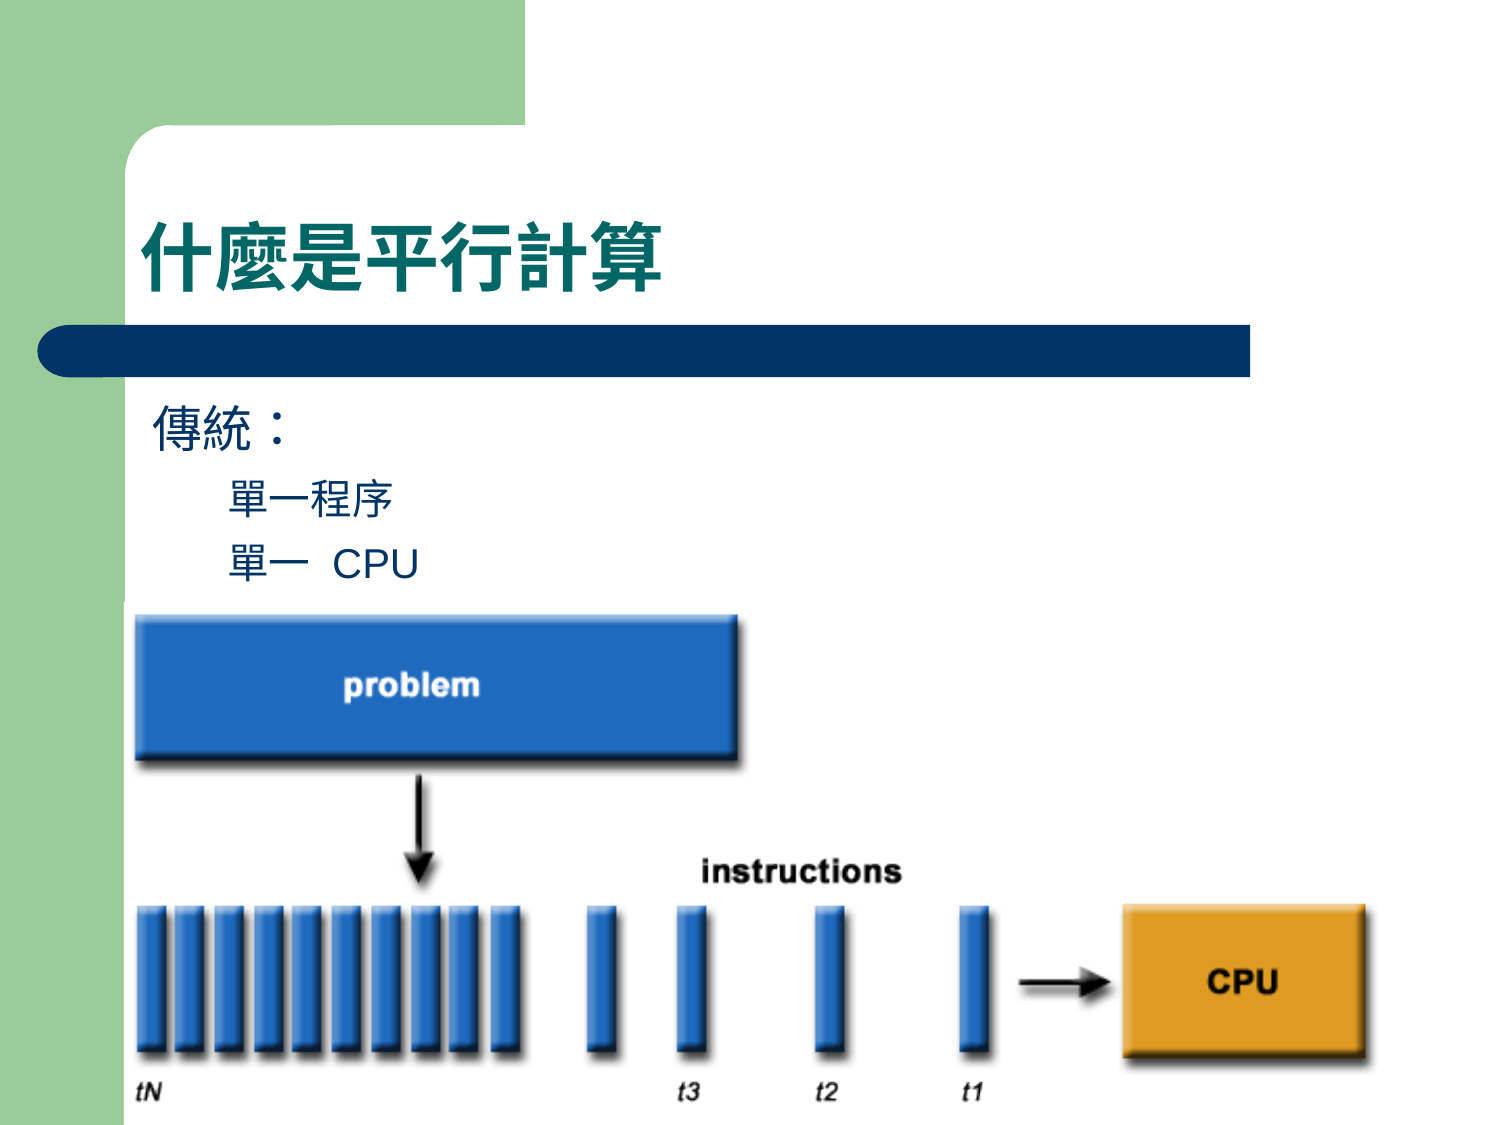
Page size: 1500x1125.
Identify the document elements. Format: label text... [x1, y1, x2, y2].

list 傳統： 單一程序 單一 CPU [137, 387, 1400, 575]
picture [123, 602, 1386, 1125]
title 什麼是平行計算 [124, 124, 1425, 313]
